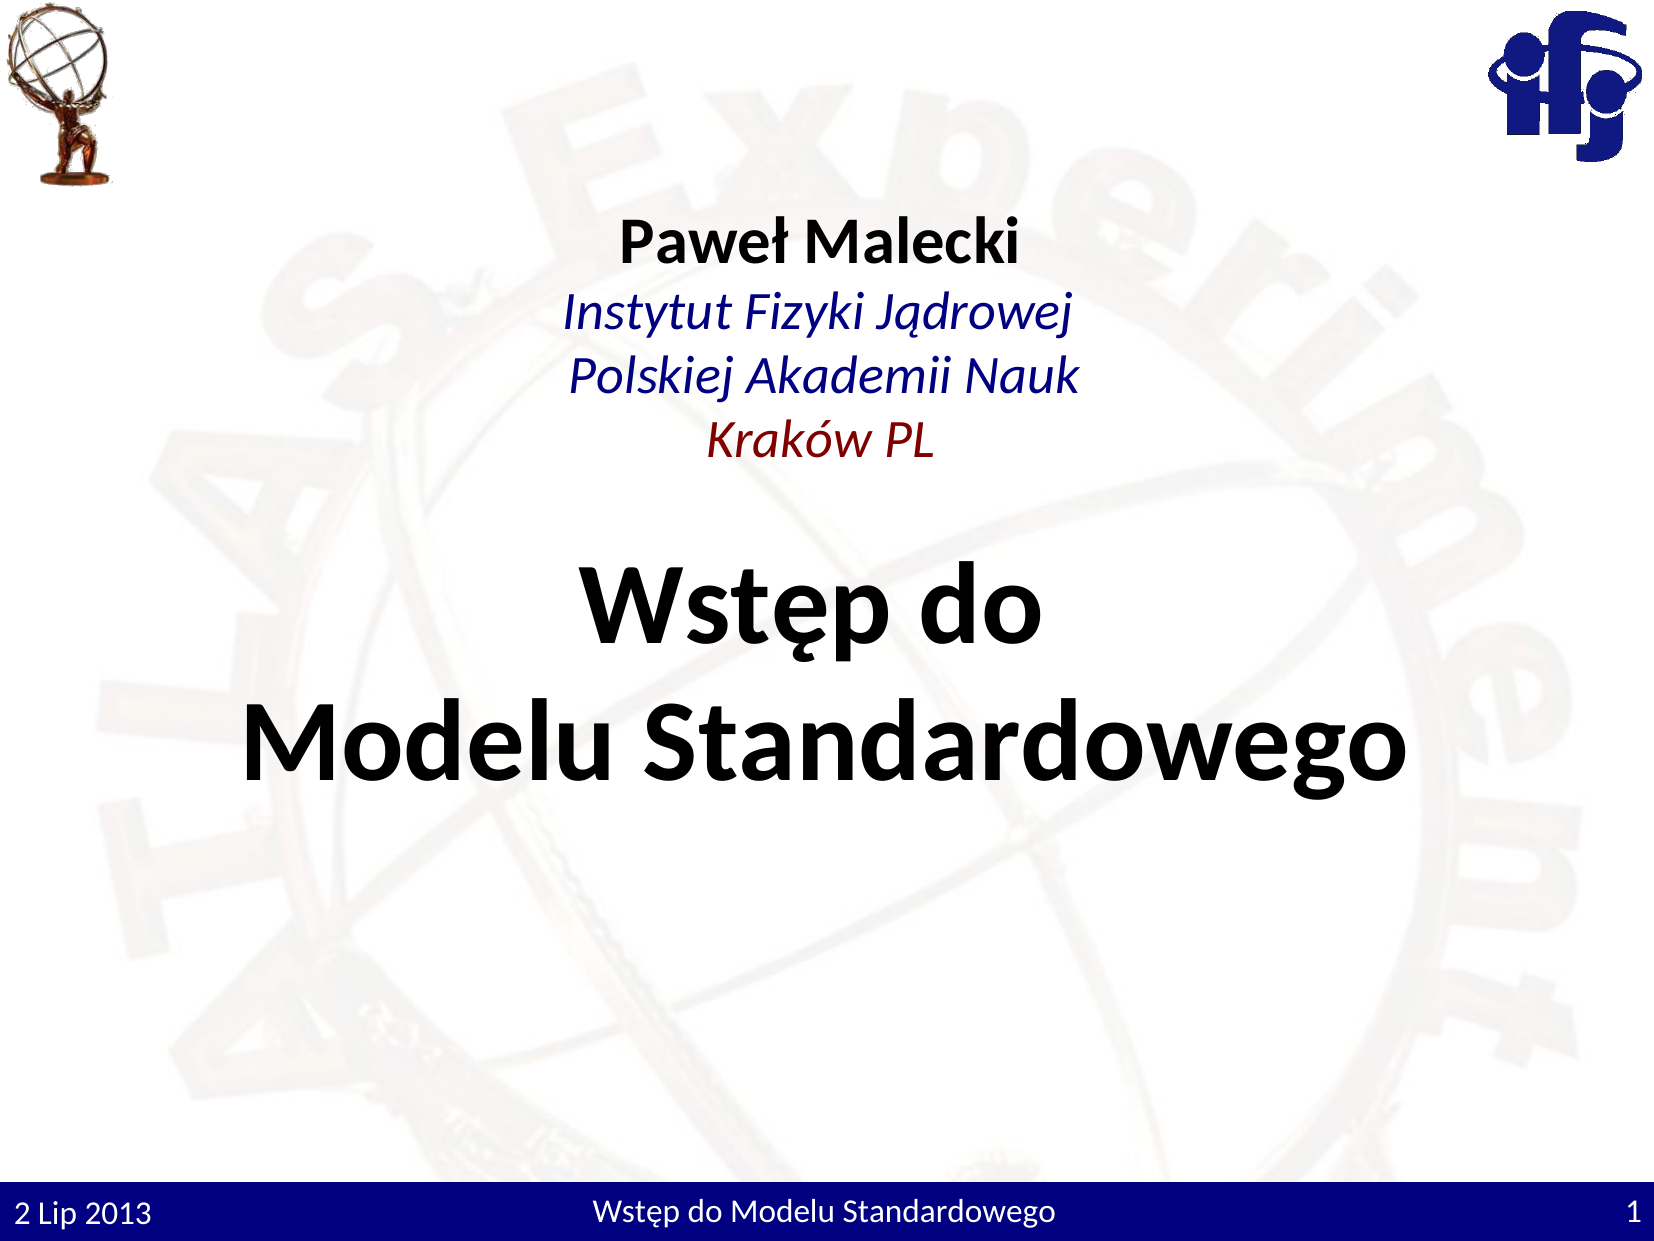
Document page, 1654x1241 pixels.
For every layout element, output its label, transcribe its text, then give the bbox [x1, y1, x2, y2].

picture [0, 0, 1654, 1182]
text_box Paweł Malecki Instytut Fizyki Jądrowej Polskiej Akademii Nauk Kraków PL Wstęp do Modelu Standardowego [75, 0, 1576, 1163]
